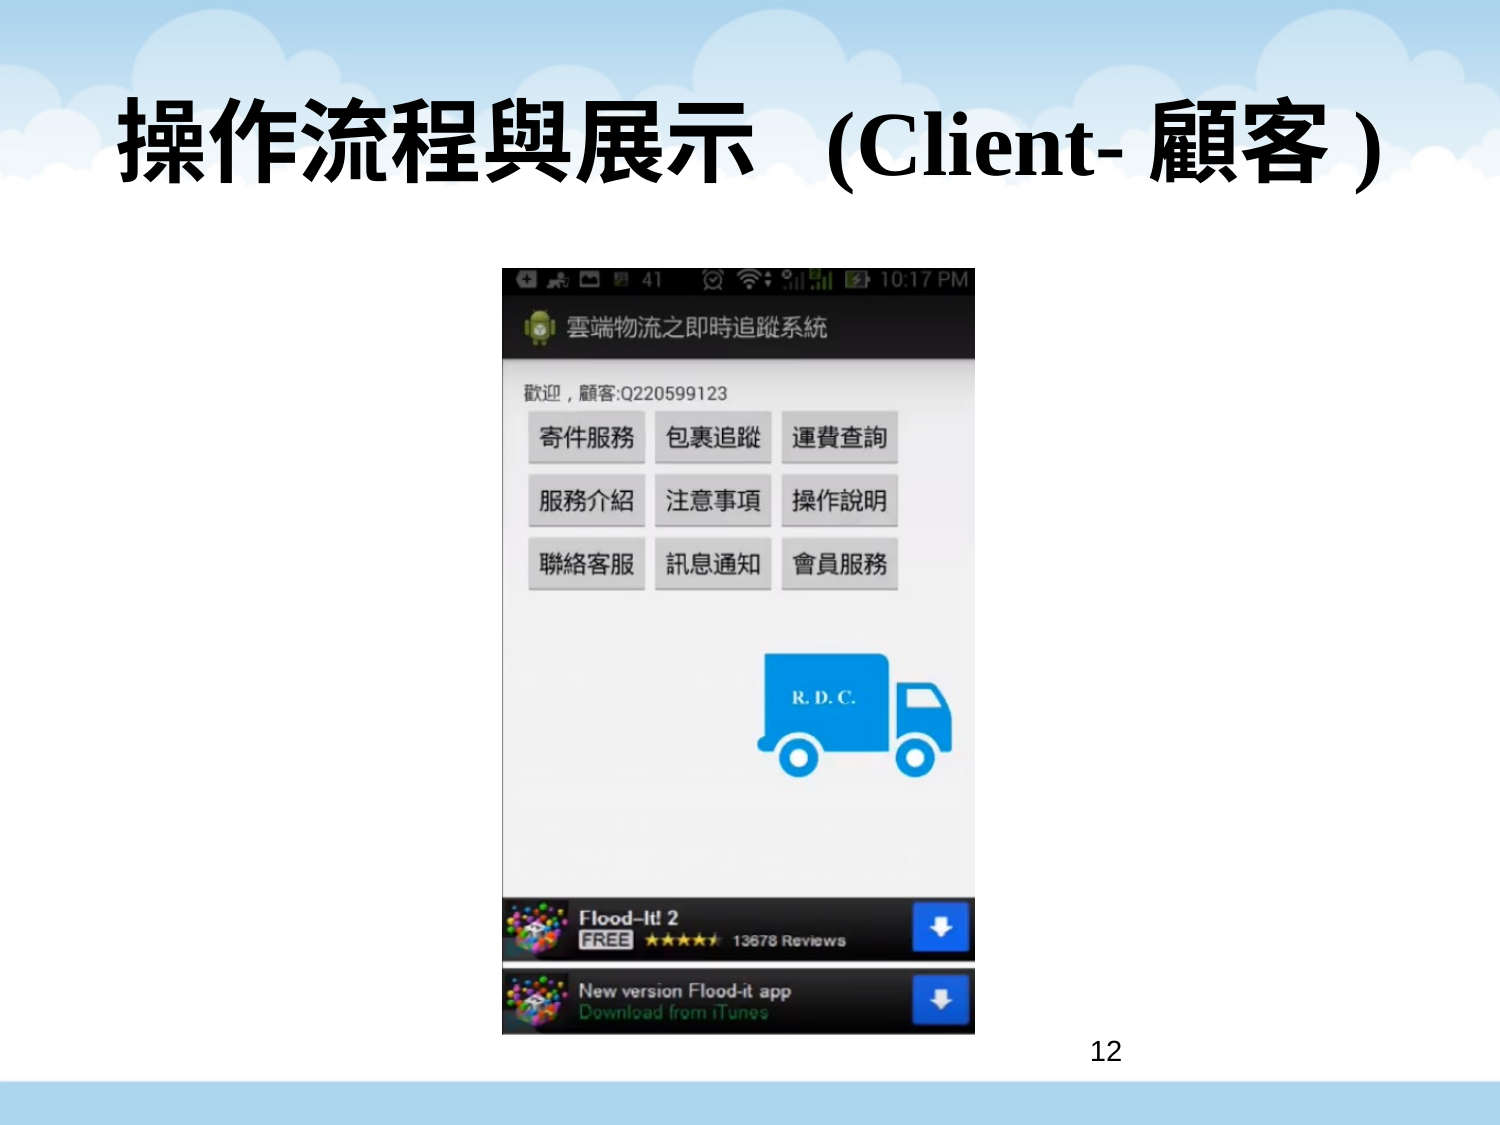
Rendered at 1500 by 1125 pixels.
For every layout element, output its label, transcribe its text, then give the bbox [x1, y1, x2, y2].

text_box [1074, 1024, 1426, 1103]
title 操作流程與展示 (Client-顧客) [75, 45, 1426, 233]
picture [0, 0, 1500, 1125]
